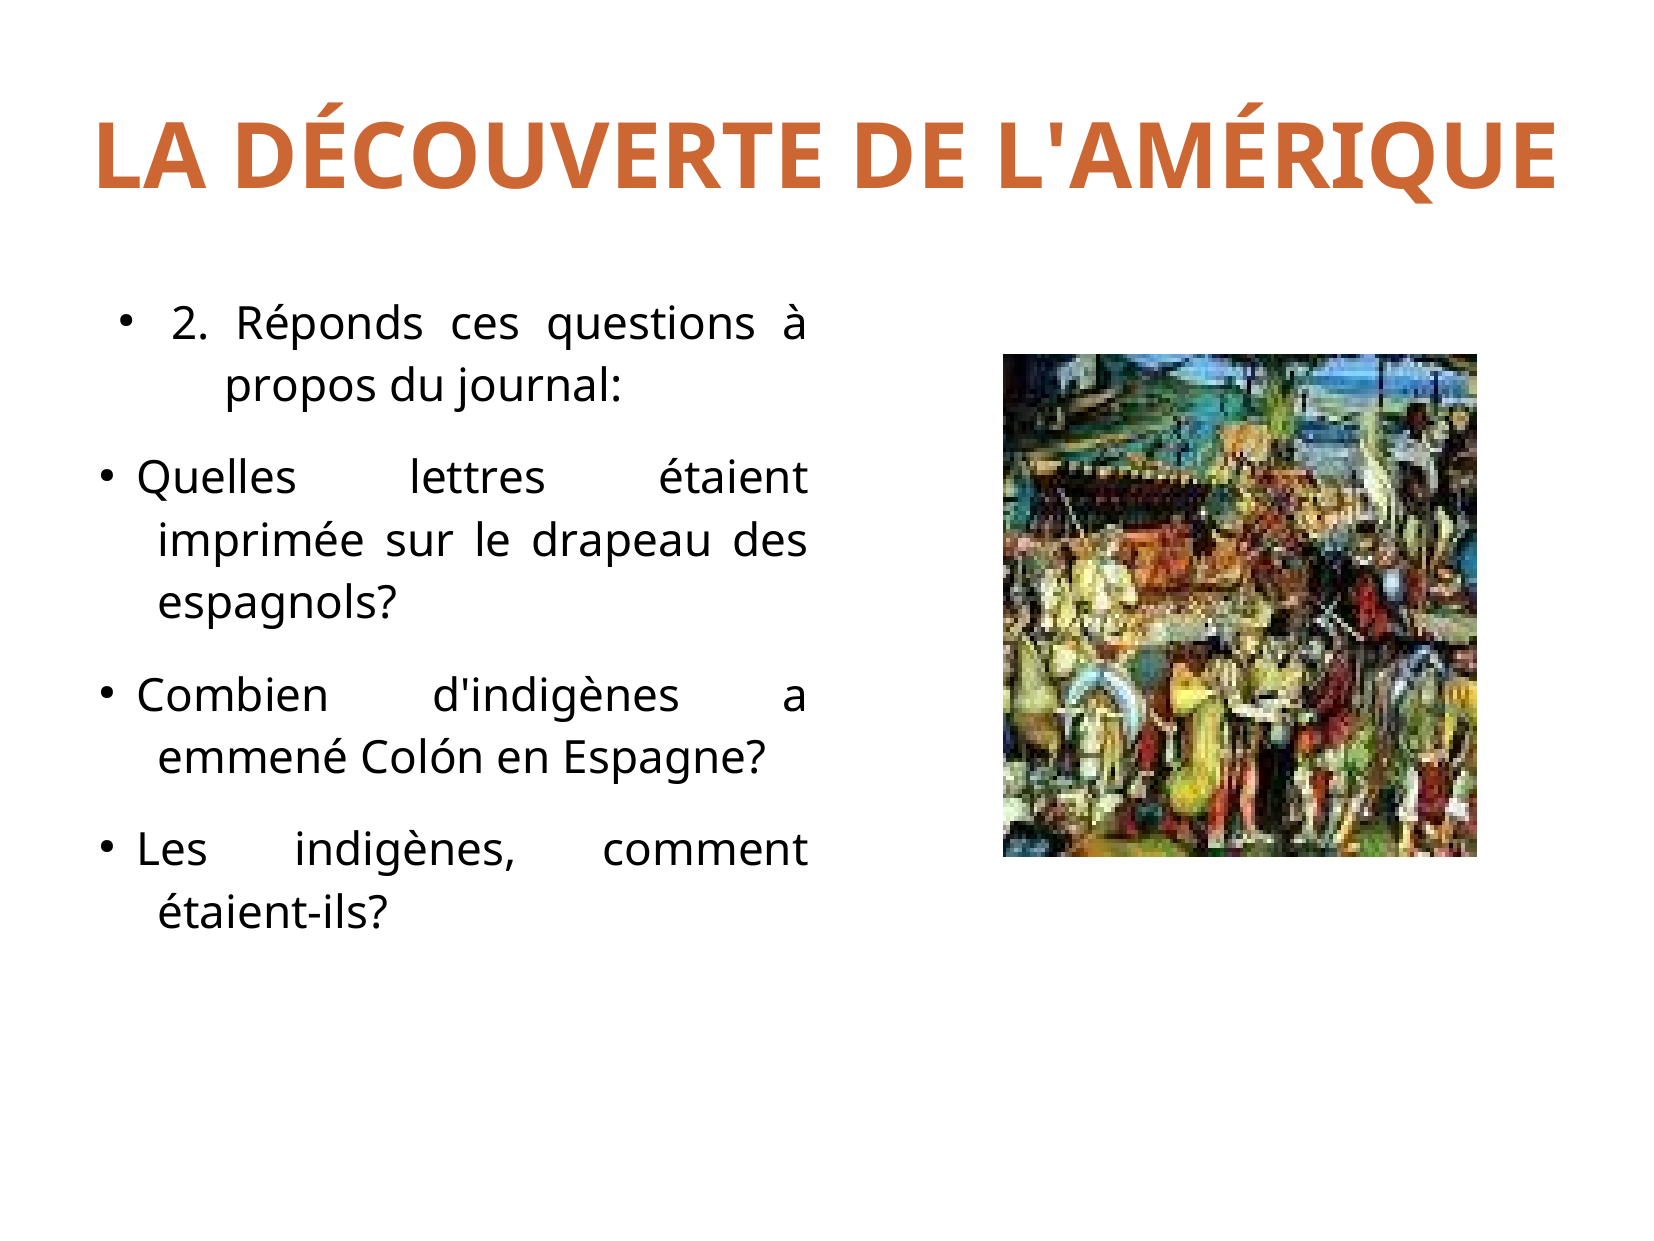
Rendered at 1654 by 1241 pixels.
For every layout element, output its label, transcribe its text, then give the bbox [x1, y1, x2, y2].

picture [1003, 354, 1477, 857]
list 2. Réponds ces questions à propos du journal: Quelles lettres étaient imprimée sur le drapeau des espagnols? Combien d'indigènes a emmené Colón en Espagne? Les indigènes, comment étaient-ils? [82, 290, 809, 1109]
title LA DÉCOUVERTE DE L'AMÉRIQUE [82, 41, 1571, 265]
